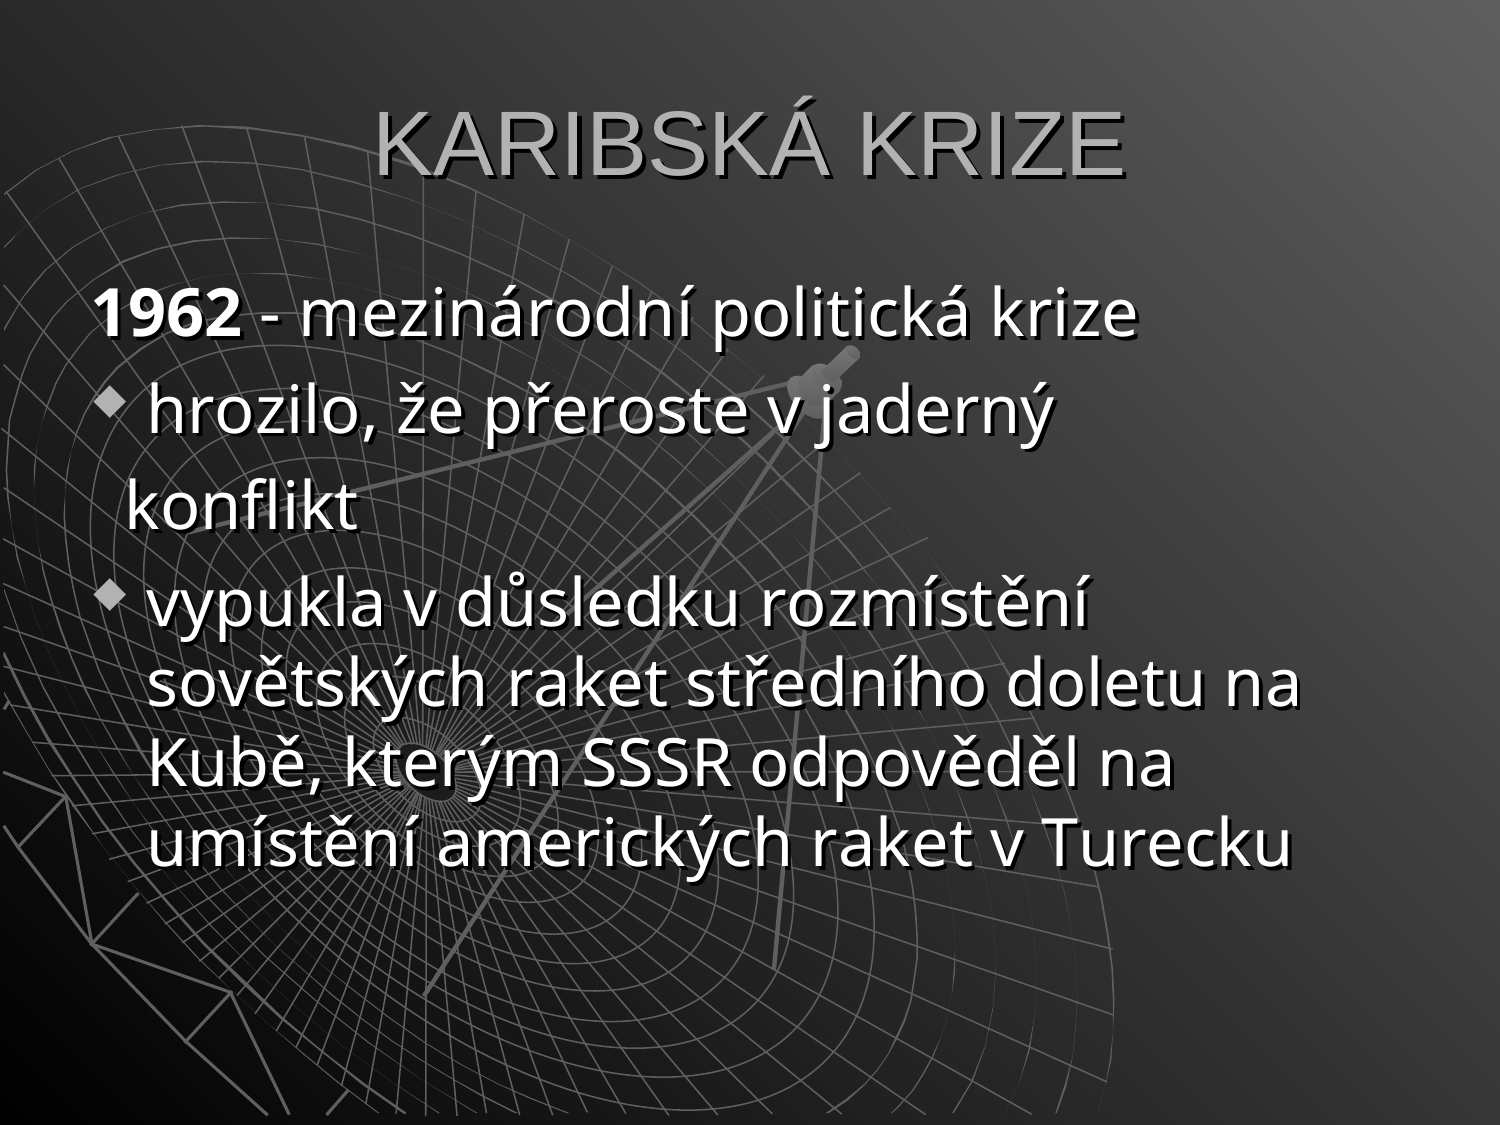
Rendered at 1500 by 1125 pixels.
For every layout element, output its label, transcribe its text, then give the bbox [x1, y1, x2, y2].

title KARIBSKÁ KRIZE [75, 45, 1426, 233]
list 1962 - mezinárodní politická krize hrozilo, že přeroste v jaderný konflikt vypukla v důsledku rozmístění sovětských raket středního doletu na Kubě, kterým SSSR odpověděl na umístění amerických raket v Turecku [75, 262, 1426, 1006]
